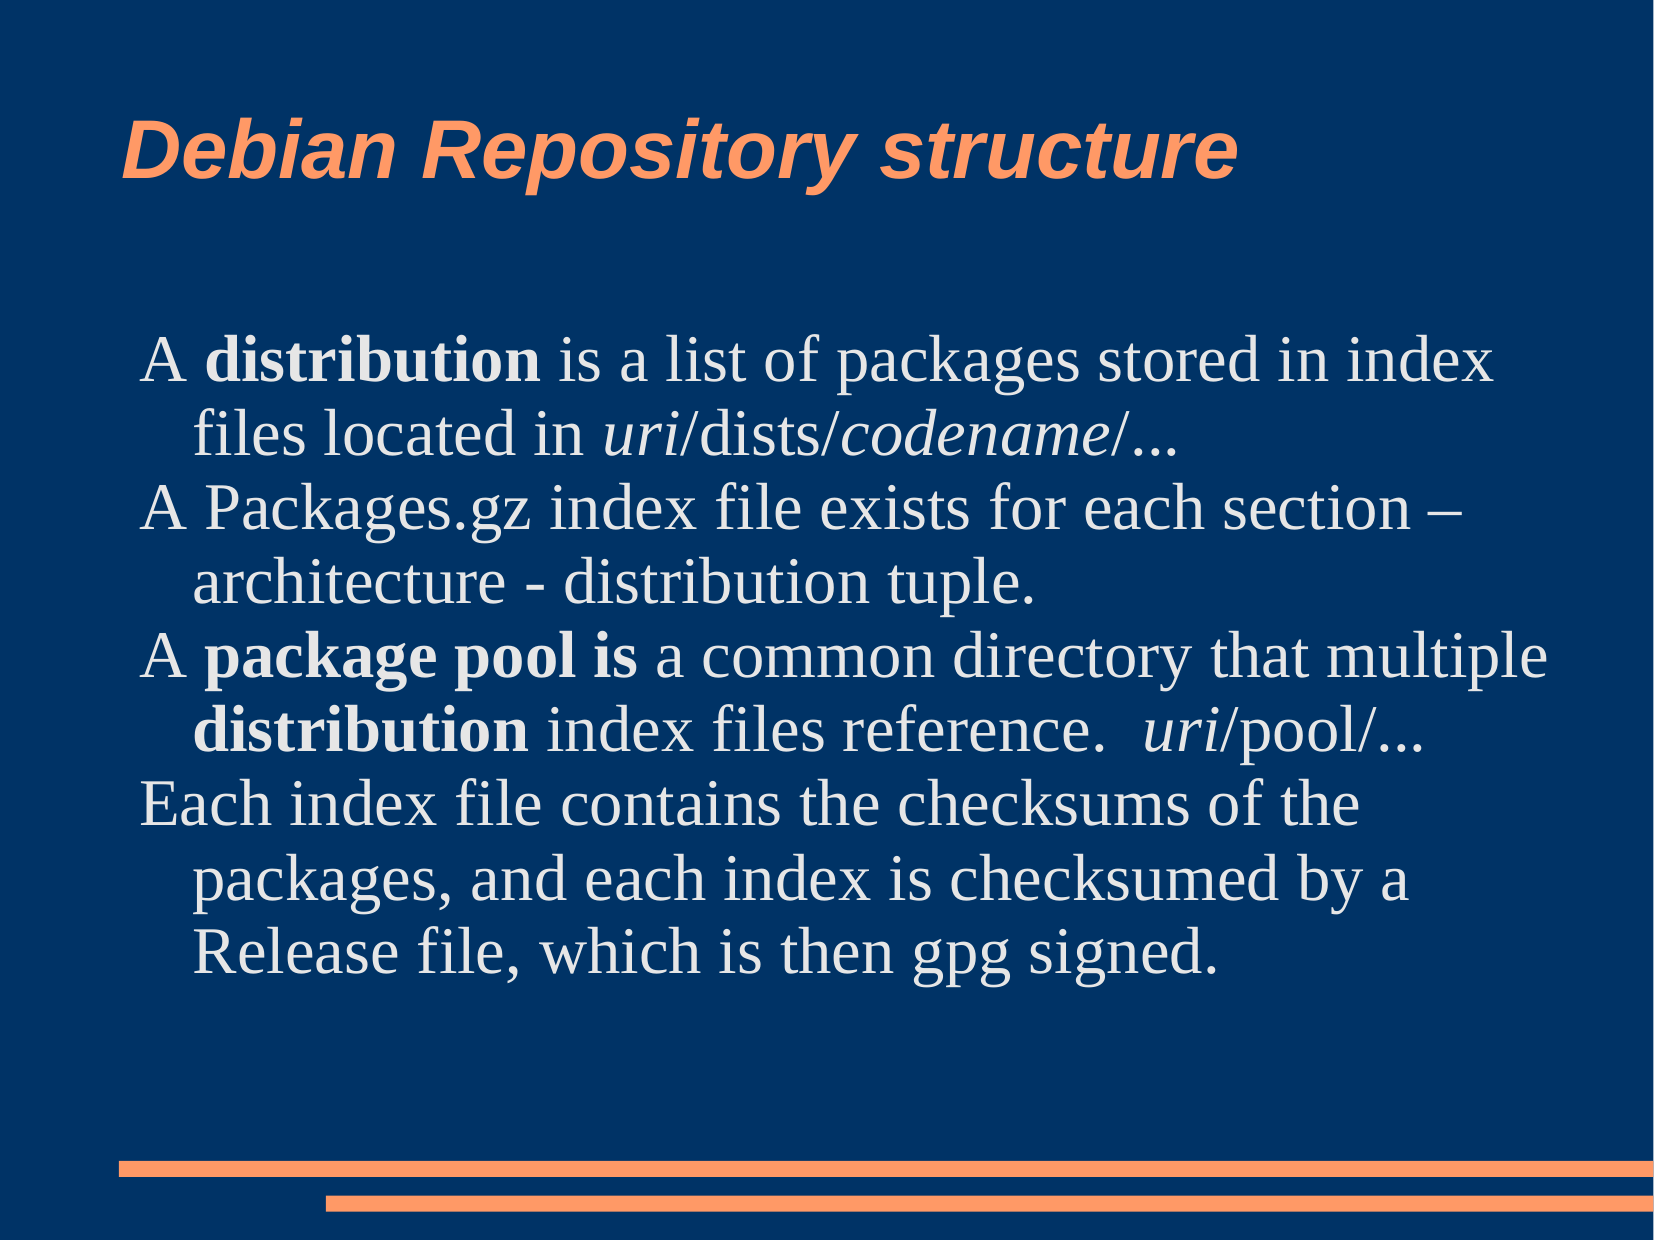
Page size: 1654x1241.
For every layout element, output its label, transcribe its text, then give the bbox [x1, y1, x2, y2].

title Debian Repository structure [121, 46, 1534, 254]
list A distribution is a list of packages stored in index files located in uri/dists/codename/... A Packages.gz index file exists for each section – architecture - distribution tuple. A package pool is a common directory that multiple distribution index files reference. uri/pool/... Each index file contains the checksums of the packages, and each index is checksumed by a Release file, which is then gpg signed. [121, 322, 1561, 1133]
